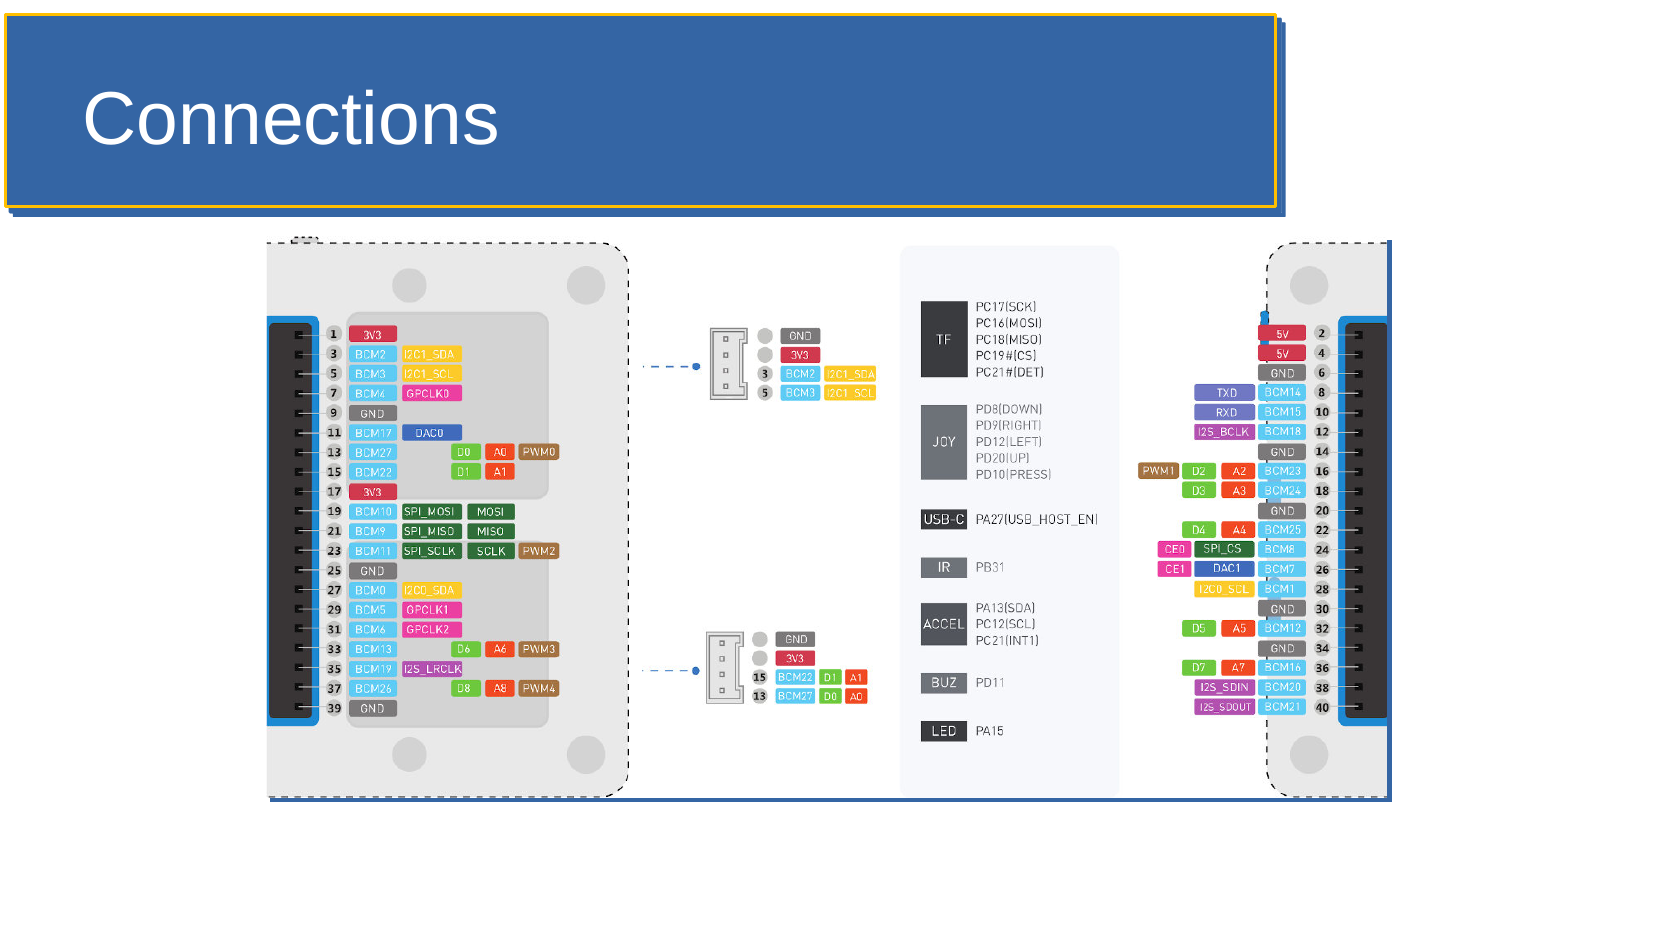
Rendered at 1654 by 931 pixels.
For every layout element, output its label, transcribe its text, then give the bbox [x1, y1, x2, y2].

title Connections [82, 44, 1235, 192]
picture [266, 236, 1387, 798]
